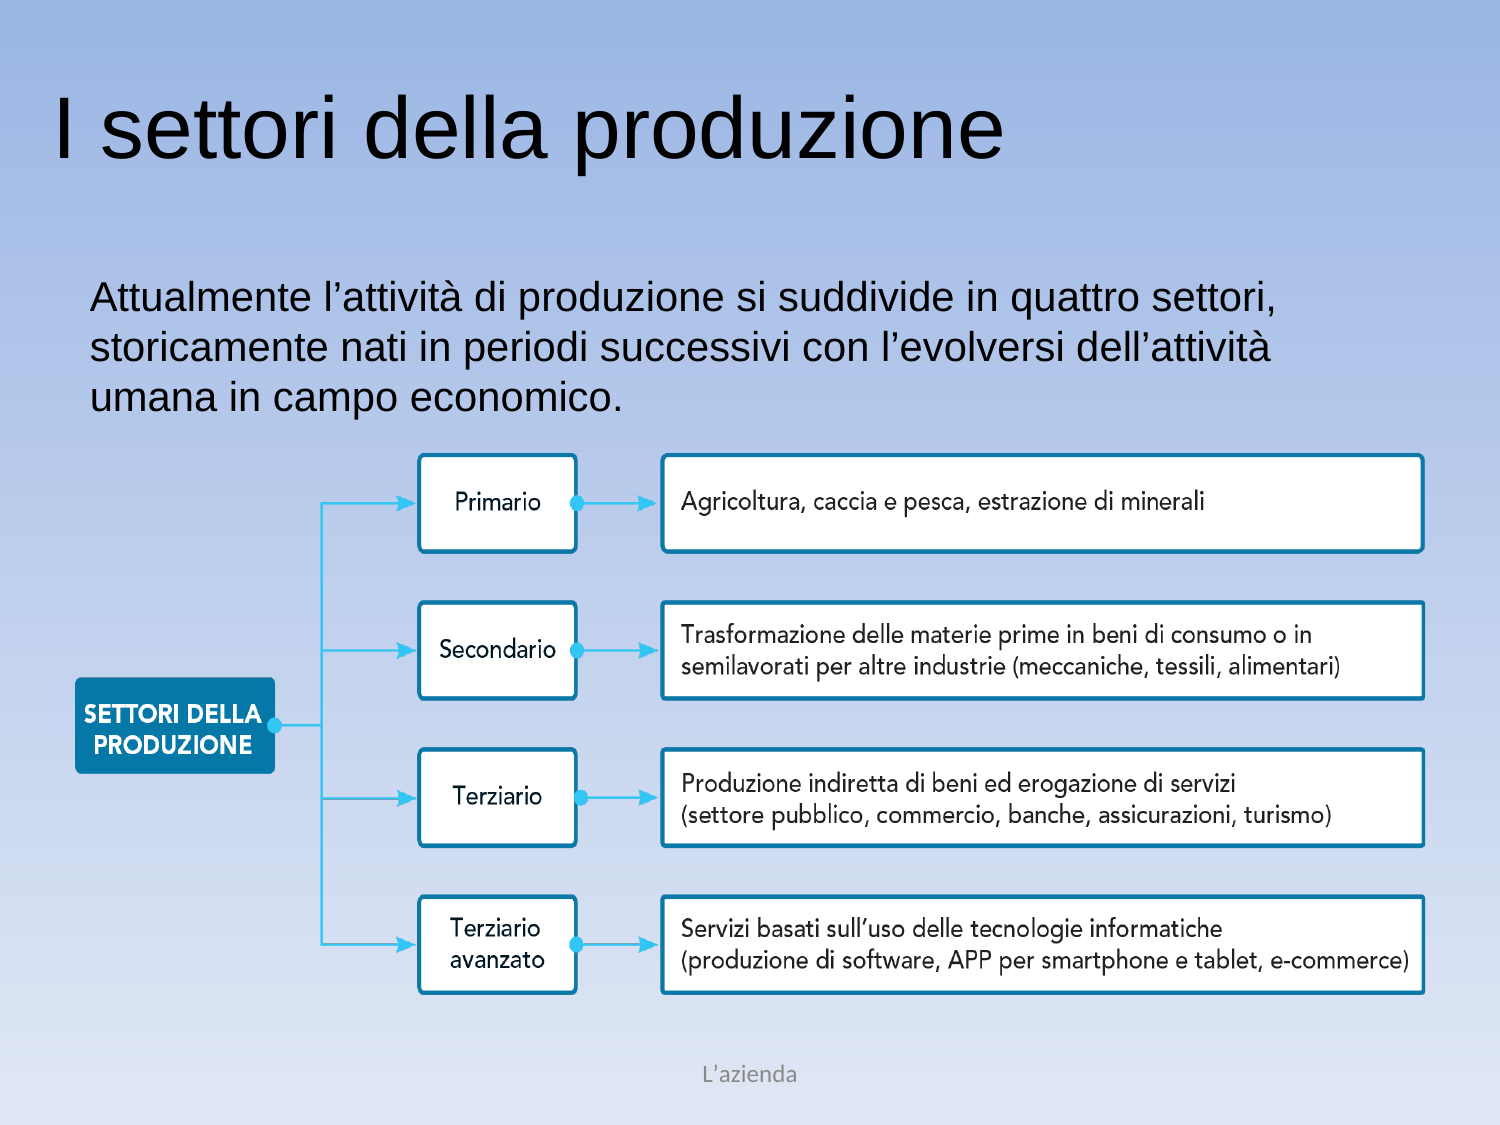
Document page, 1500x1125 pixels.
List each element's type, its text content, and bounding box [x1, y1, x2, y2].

picture [86, 705, 95, 722]
picture [665, 605, 1421, 696]
picture [201, 736, 217, 753]
picture [160, 705, 171, 722]
picture [221, 736, 235, 753]
picture [139, 705, 156, 722]
picture [163, 736, 175, 753]
picture [665, 752, 1421, 843]
picture [221, 705, 230, 722]
picture [241, 736, 251, 753]
picture [189, 705, 202, 722]
picture [96, 736, 106, 753]
picture [665, 900, 1421, 990]
picture [75, 450, 1426, 999]
text_box L’azienda [512, 1042, 988, 1103]
picture [207, 705, 217, 722]
picture [100, 705, 138, 722]
picture [110, 736, 121, 753]
picture [145, 736, 158, 753]
picture [124, 736, 141, 753]
picture [246, 705, 261, 722]
picture [179, 736, 190, 753]
text_box Attualmente l’attività di produzione si suddivide in quattro settori, storicamente nati in periodi successivi con l’evolversi dell’attività umana in campo economico. [75, 262, 1426, 450]
text_box I settori della produzione [37, 29, 1388, 218]
picture [234, 705, 243, 722]
